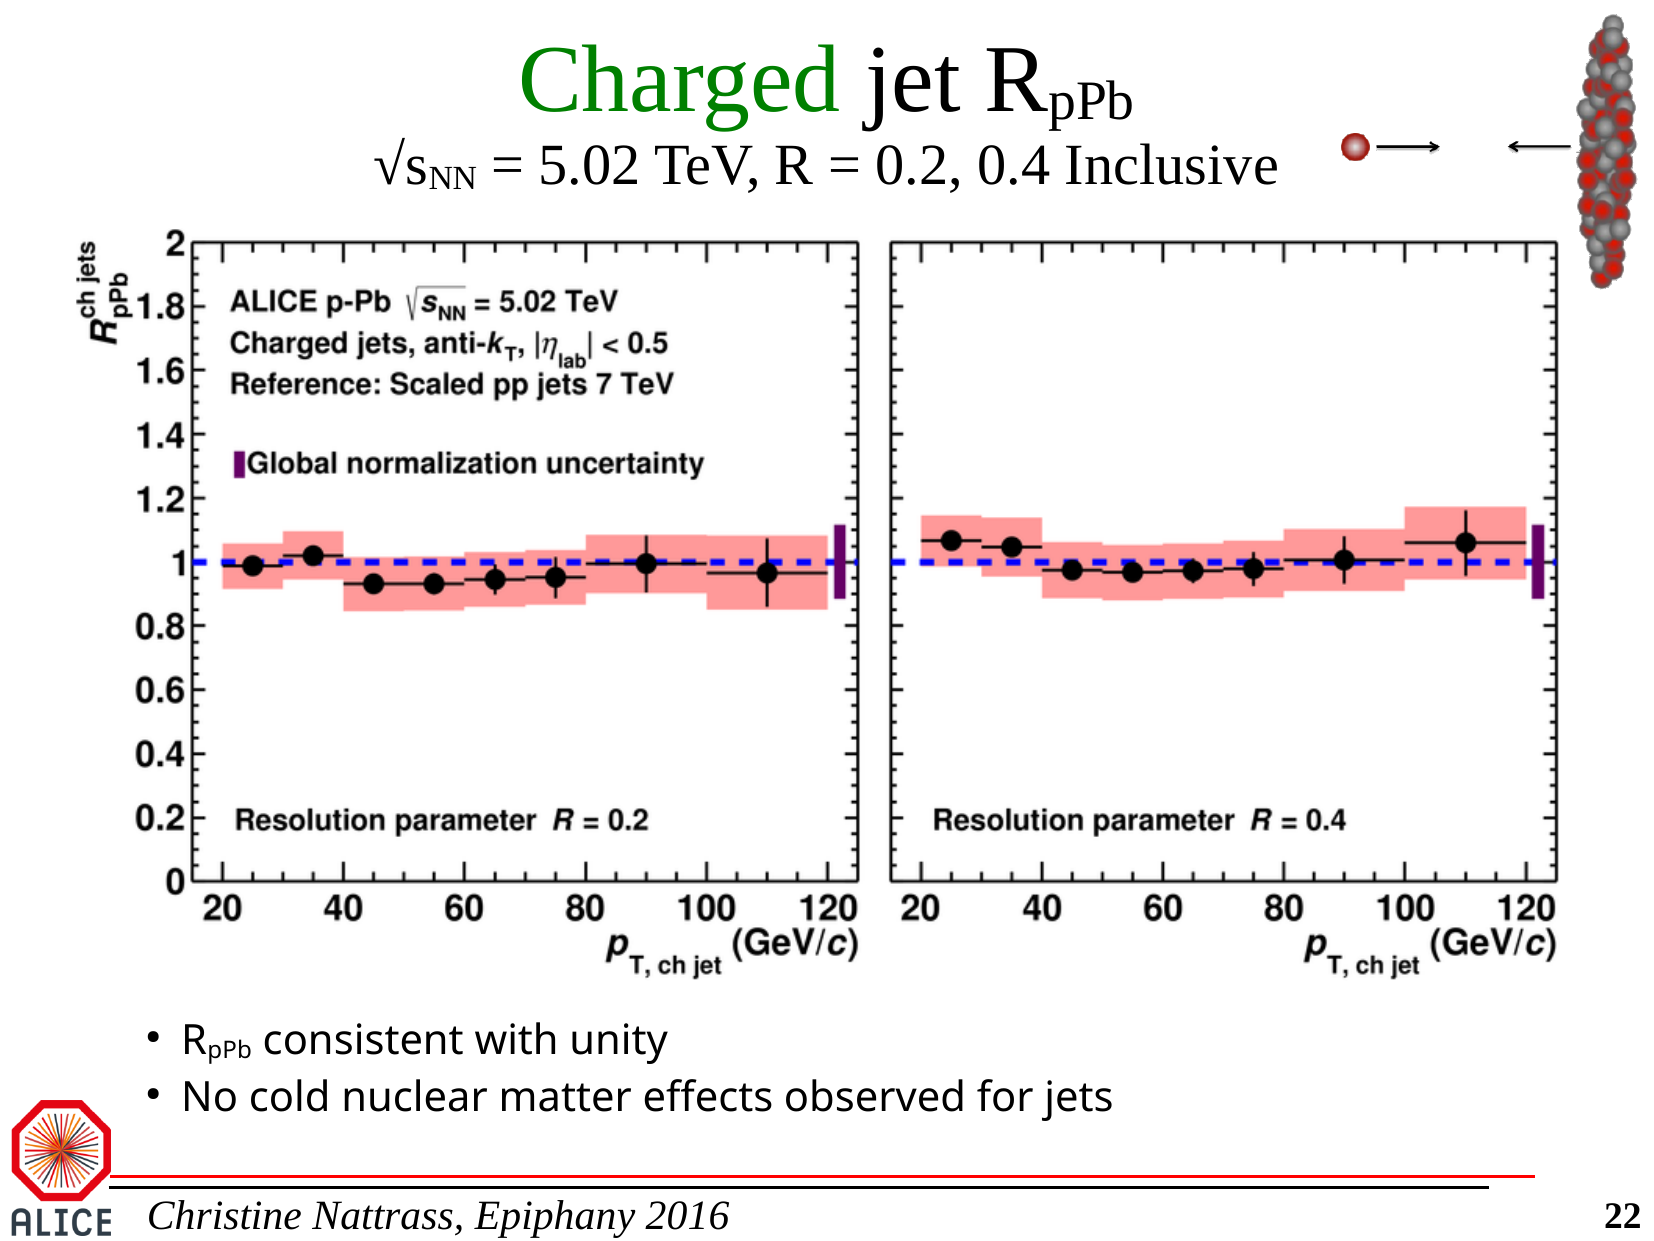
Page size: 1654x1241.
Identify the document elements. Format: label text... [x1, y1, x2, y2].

text_box RpPb consistent with unity No cold nuclear matter effects observed for jets [131, 1002, 1653, 1129]
picture [75, 12, 1638, 981]
title Charged jet RpPb √sNN = 5.02 TeV, R = 0.2, 0.4 Inclusive [82, 0, 1571, 223]
picture [11, 1100, 111, 1236]
